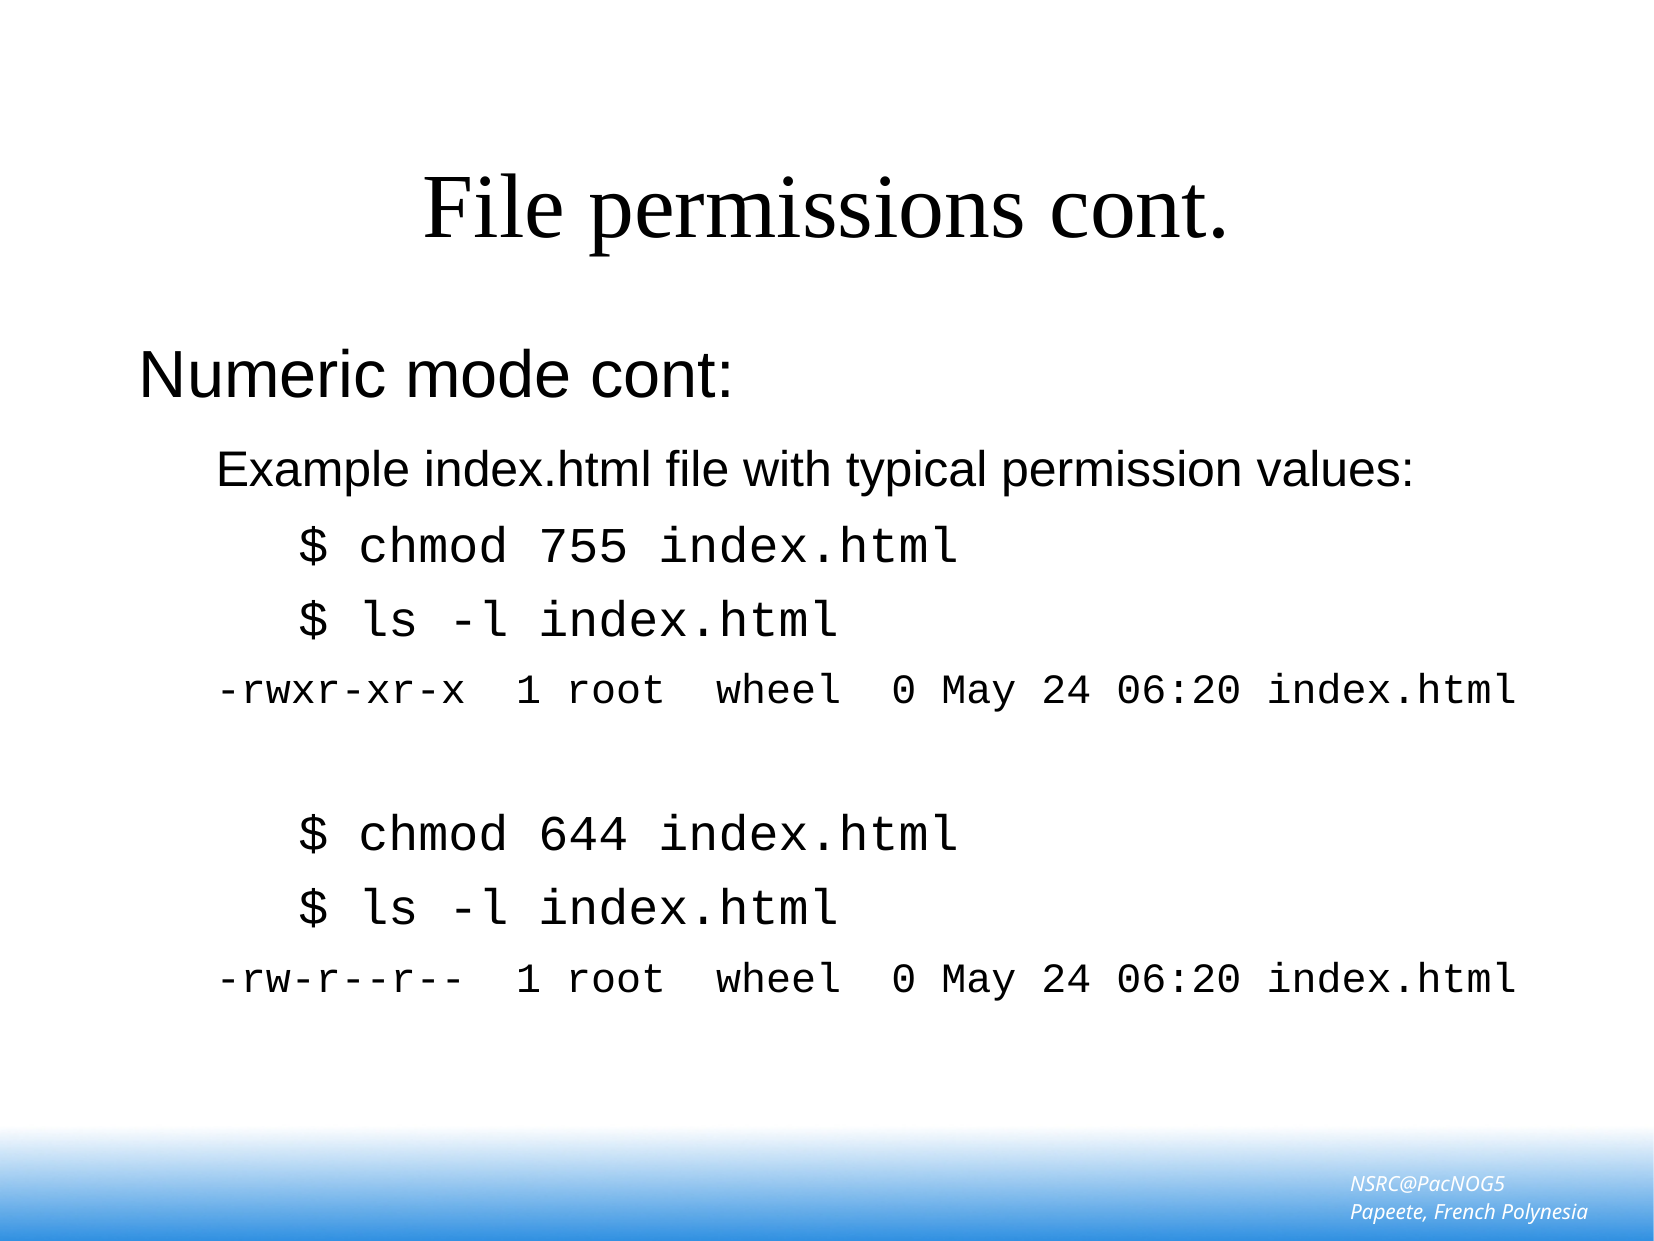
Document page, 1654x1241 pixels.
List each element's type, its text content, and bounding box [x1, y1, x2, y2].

title File permissions cont. [121, 102, 1534, 311]
picture [0, 1124, 1654, 1241]
list Numeric mode cont: Example index.html file with typical permission values: $ chmod 755 index.html $ ls -l index.html -rwxr-xr-x 1 root wheel 0 May 24 06:20 index.html $ chmod 644 index.html $ ls -l index.html -rw-r--r-- 1 root wheel 0 May 24 06:20 index.html [121, 344, 1534, 1135]
